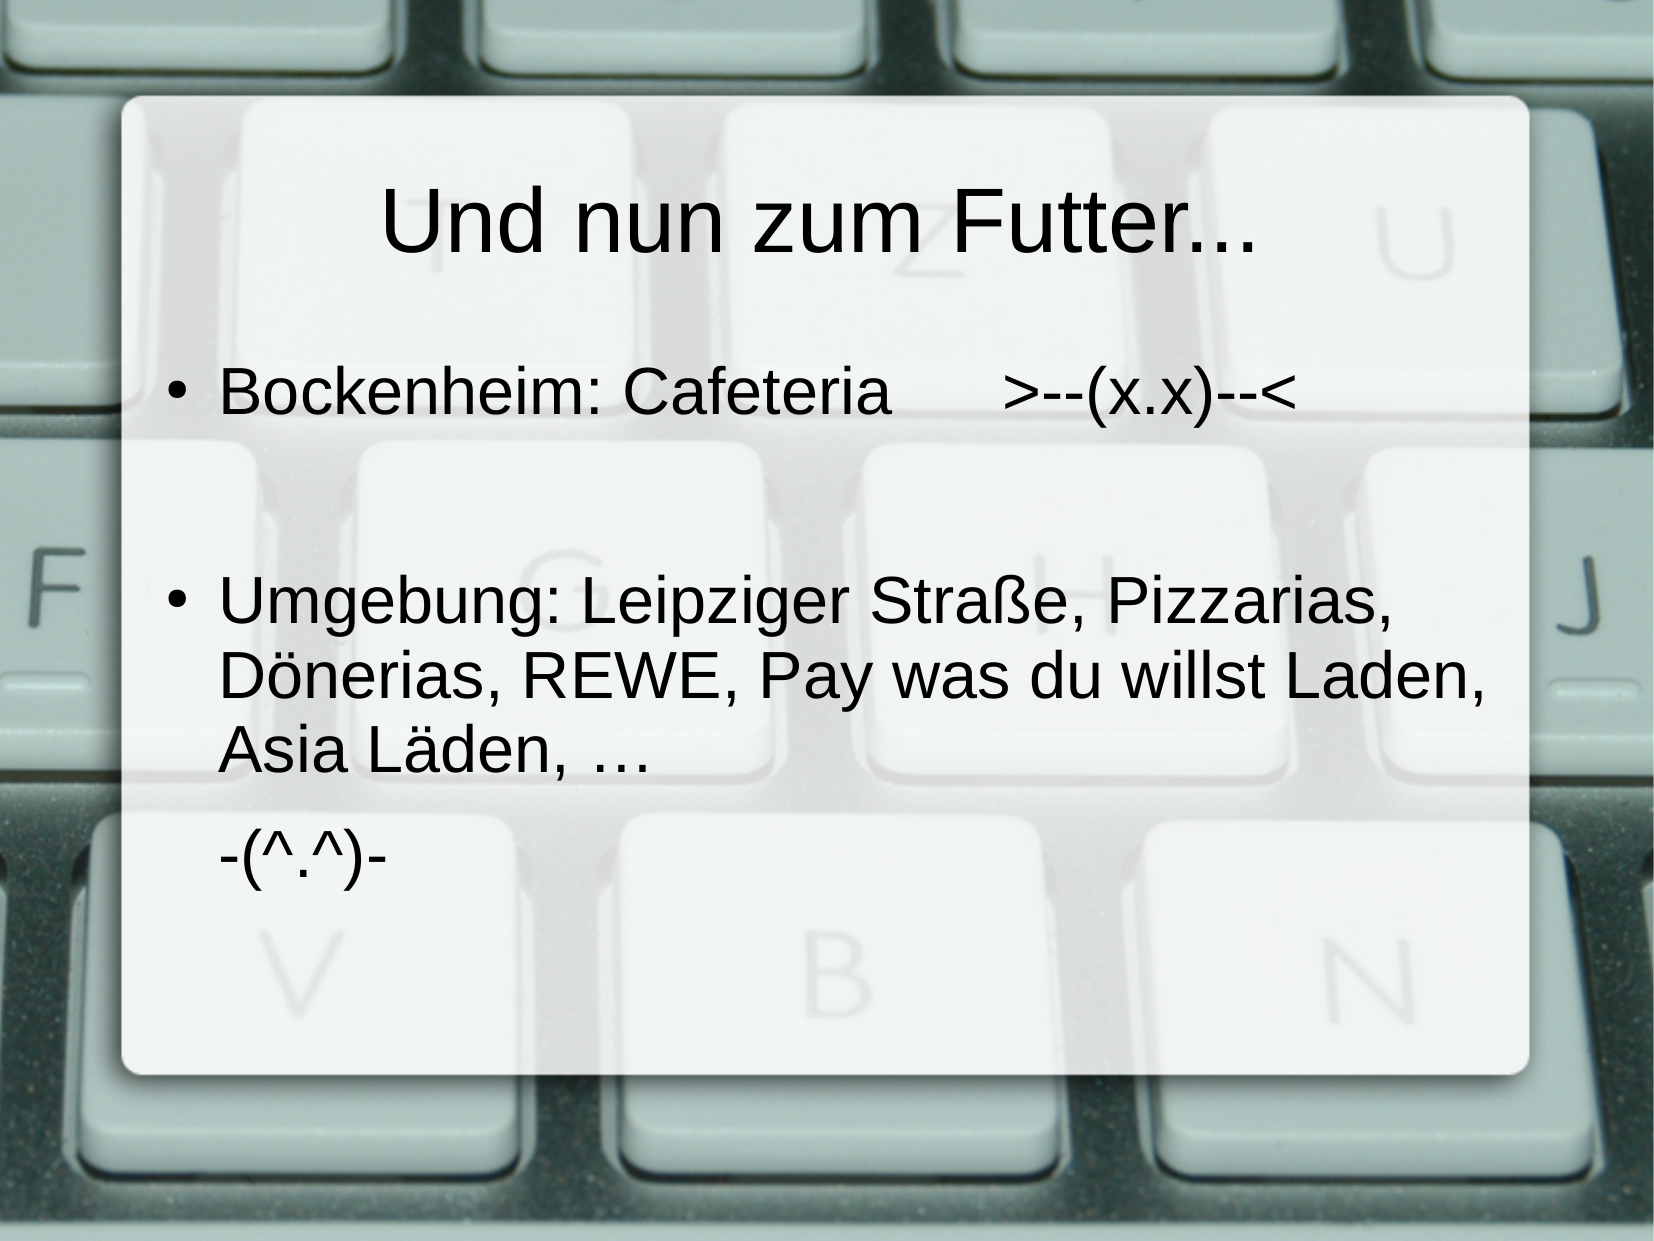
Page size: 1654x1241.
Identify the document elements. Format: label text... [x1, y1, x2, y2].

picture [0, 0, 1654, 1241]
list Bockenheim: Cafeteria >--(x.x)--< Umgebung: Leipziger Straße, Pizzarias, Dönerias, REWE, Pay was du willst Laden, Asia Läden, … -(^.^)- [147, 354, 1506, 1063]
title Und nun zum Futter... [135, 117, 1506, 325]
